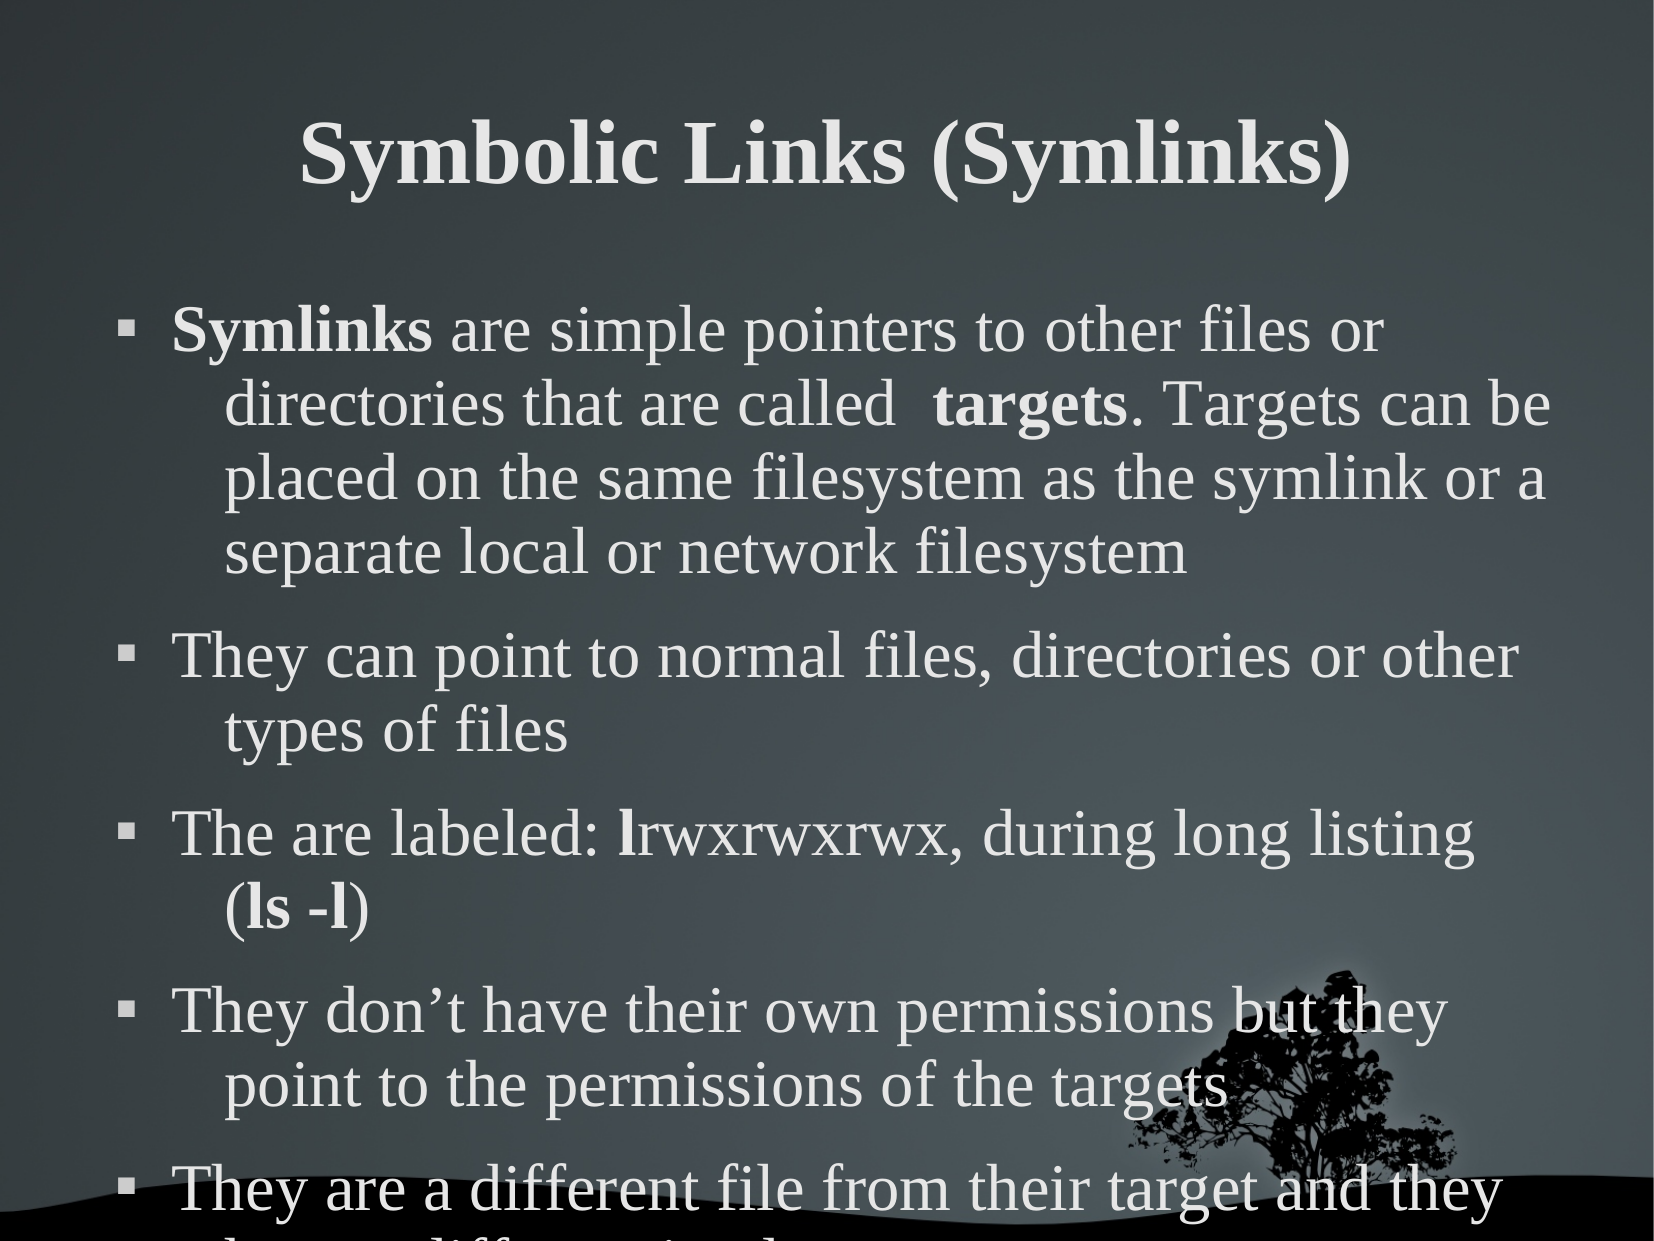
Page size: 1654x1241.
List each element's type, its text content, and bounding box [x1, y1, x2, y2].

list Symlinks are simple pointers to other files or directories that are called targets. Targets can be placed on the same filesystem as the symlink or a separate local or network filesystem They can point to normal files, directories or other types of files The are labeled: lrwxrwxrwx, during long listing (ls -l) They don’t have their own permissions but they point to the permissions of the targets They are a different file from their target and they have a different inode [82, 292, 1571, 1218]
title Symbolic Links (Symlinks) [82, 33, 1571, 273]
picture [0, 0, 1654, 1241]
